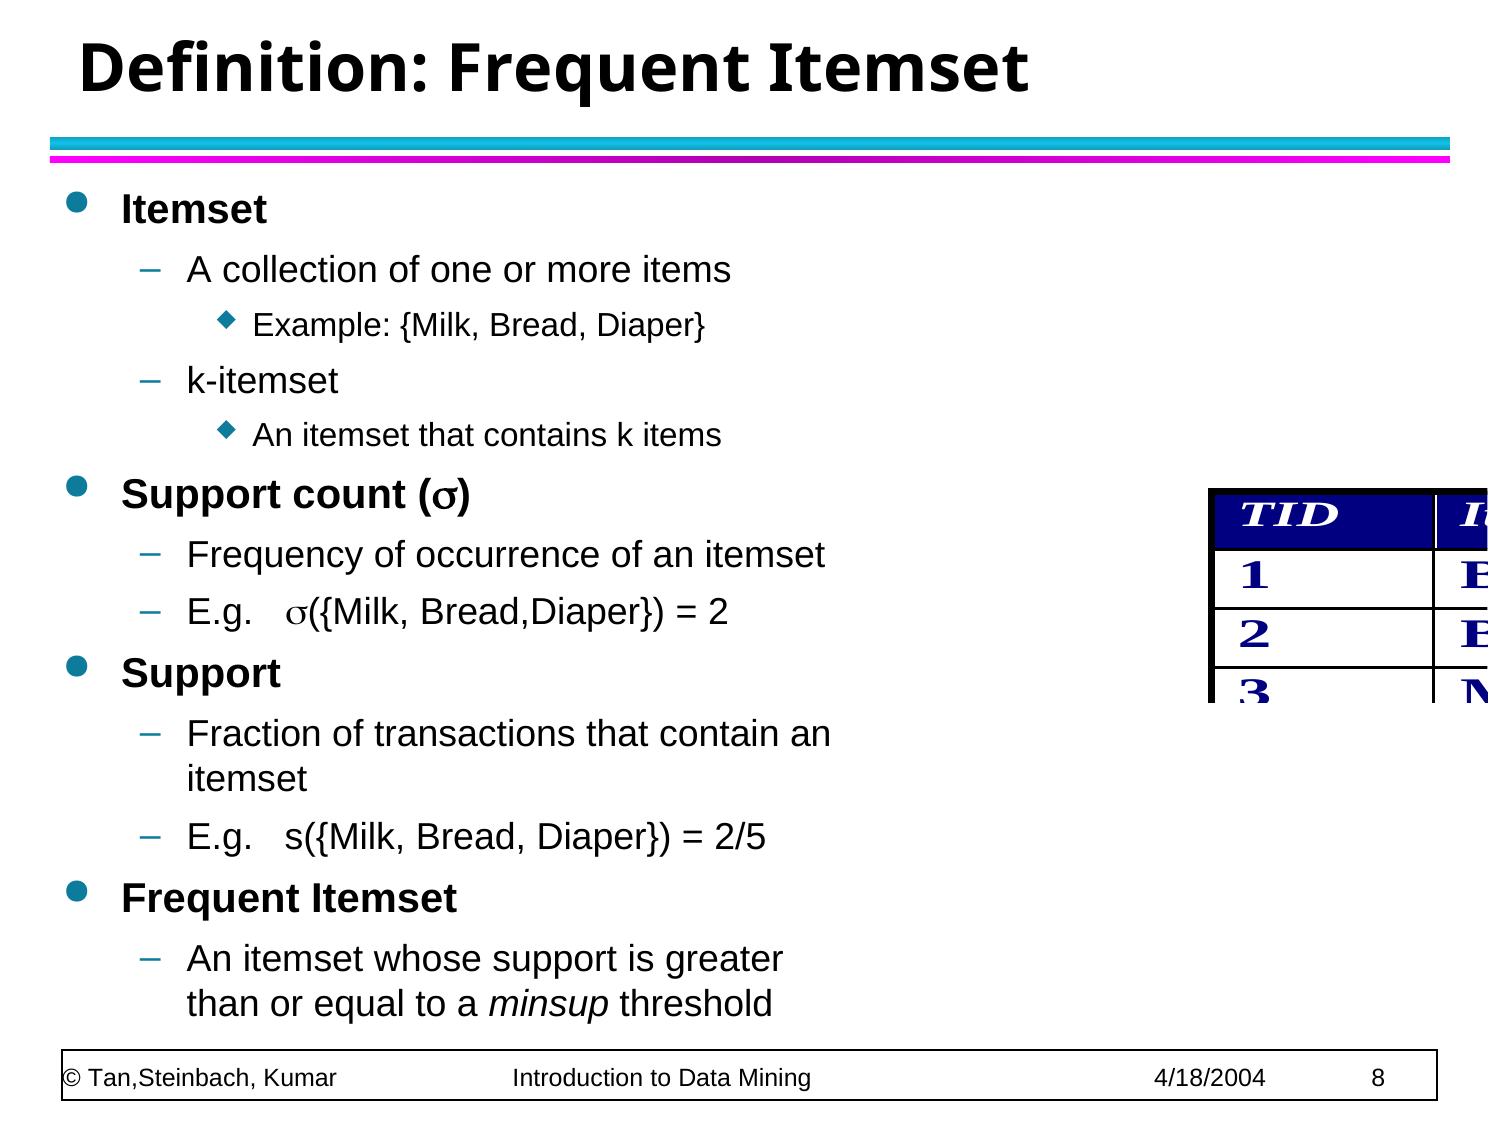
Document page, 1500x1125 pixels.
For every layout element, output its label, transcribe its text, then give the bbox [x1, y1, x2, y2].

title Definition: Frequent Itemset [62, 22, 1421, 113]
list Itemset A collection of one or more items Example: {Milk, Bread, Diaper} k-itemset An itemset that contains k items Support count () Frequency of occurrence of an itemset E.g. ({Milk, Bread,Diaper}) = 2 Support Fraction of transactions that contain an itemset E.g. s({Milk, Bread, Diaper}) = 2/5 Frequent Itemset An itemset whose support is greater than or equal to a minsup threshold [50, 174, 850, 1051]
chart [887, 342, 1488, 703]
